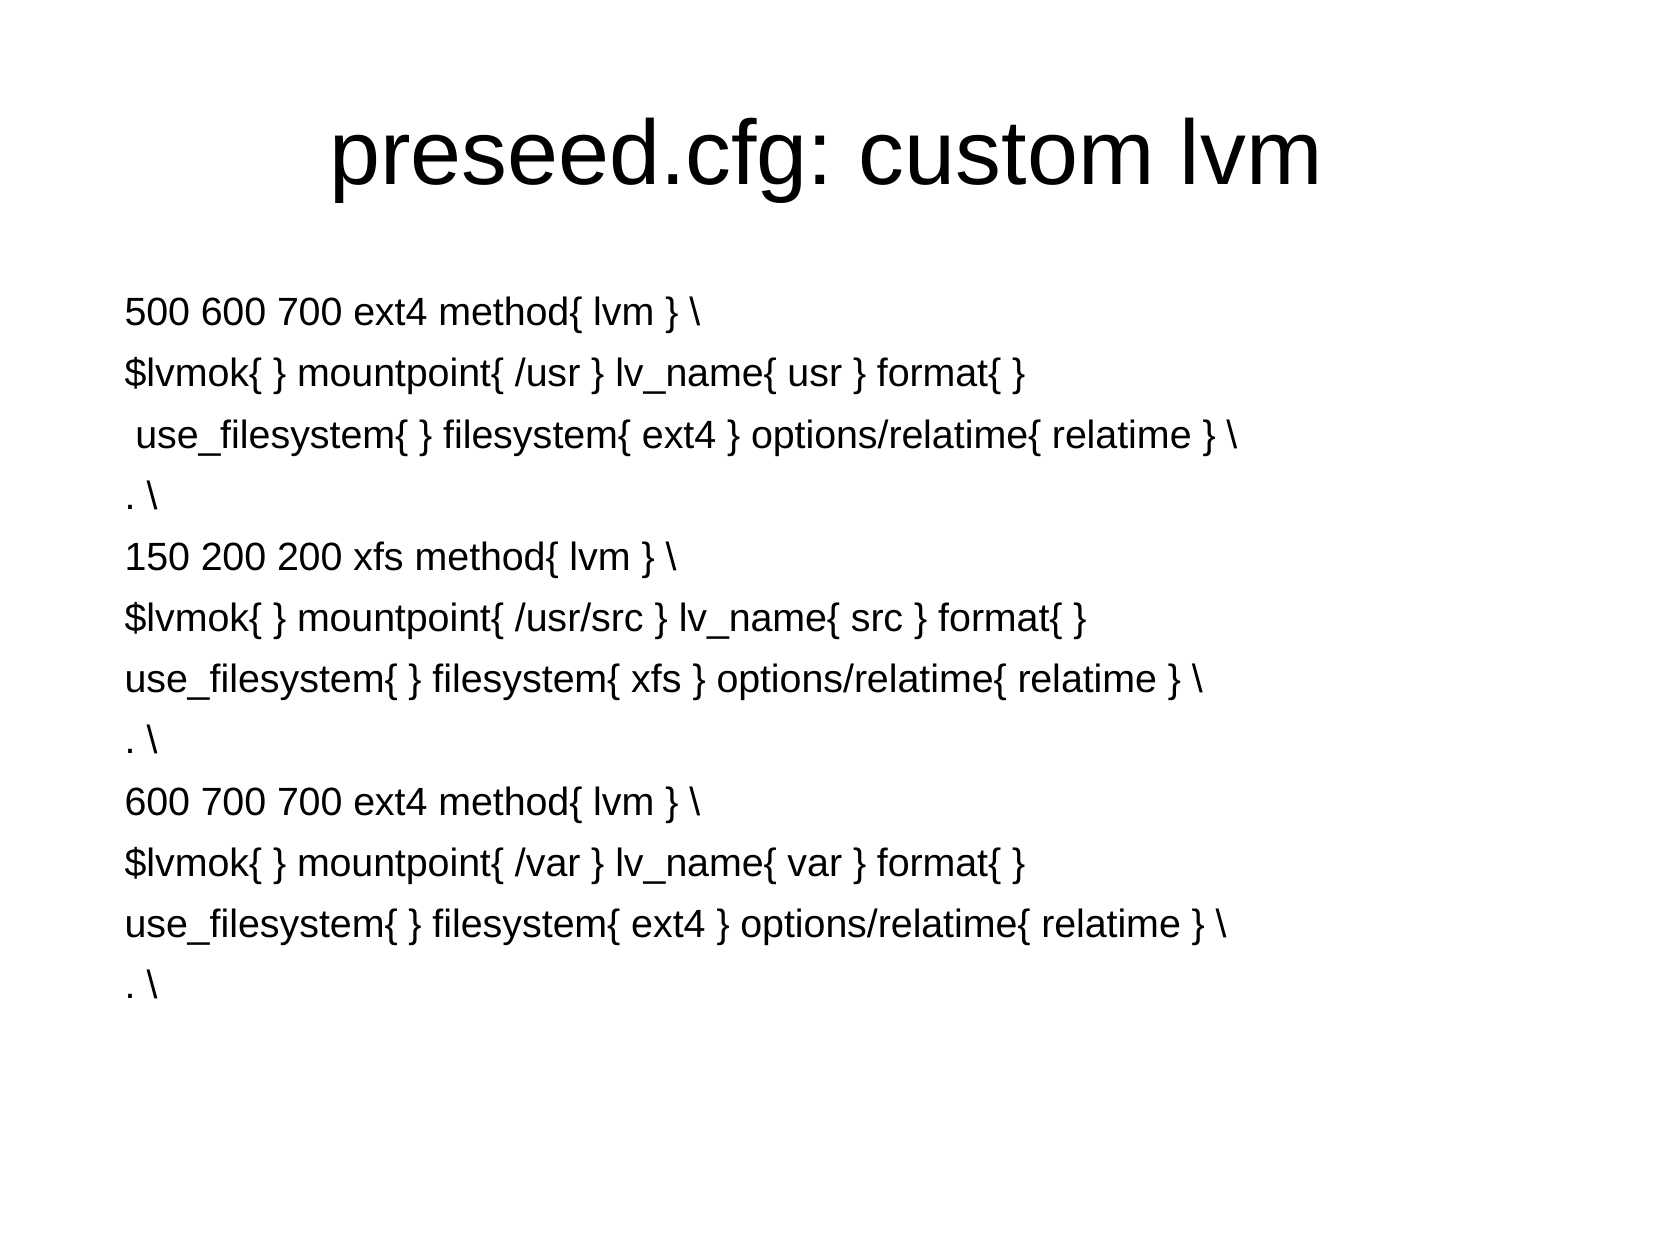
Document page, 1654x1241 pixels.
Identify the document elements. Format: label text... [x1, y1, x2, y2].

list 500 600 700 ext4 method{ lvm } \ $lvmok{ } mountpoint{ /usr } lv_name{ usr } format{ } use_filesystem{ } filesystem{ ext4 } options/relatime{ relatime } \ . \ 150 200 200 xfs method{ lvm } \ $lvmok{ } mountpoint{ /usr/src } lv_name{ src } format{ } use_filesystem{ } filesystem{ xfs } options/relatime{ relatime } \ . \ 600 700 700 ext4 method{ lvm } \ $lvmok{ } mountpoint{ /var } lv_name{ var } format{ } use_filesystem{ } filesystem{ ext4 } options/relatime{ relatime } \ . \ [82, 290, 1571, 1010]
title preseed.cfg: custom lvm [82, 49, 1571, 257]
